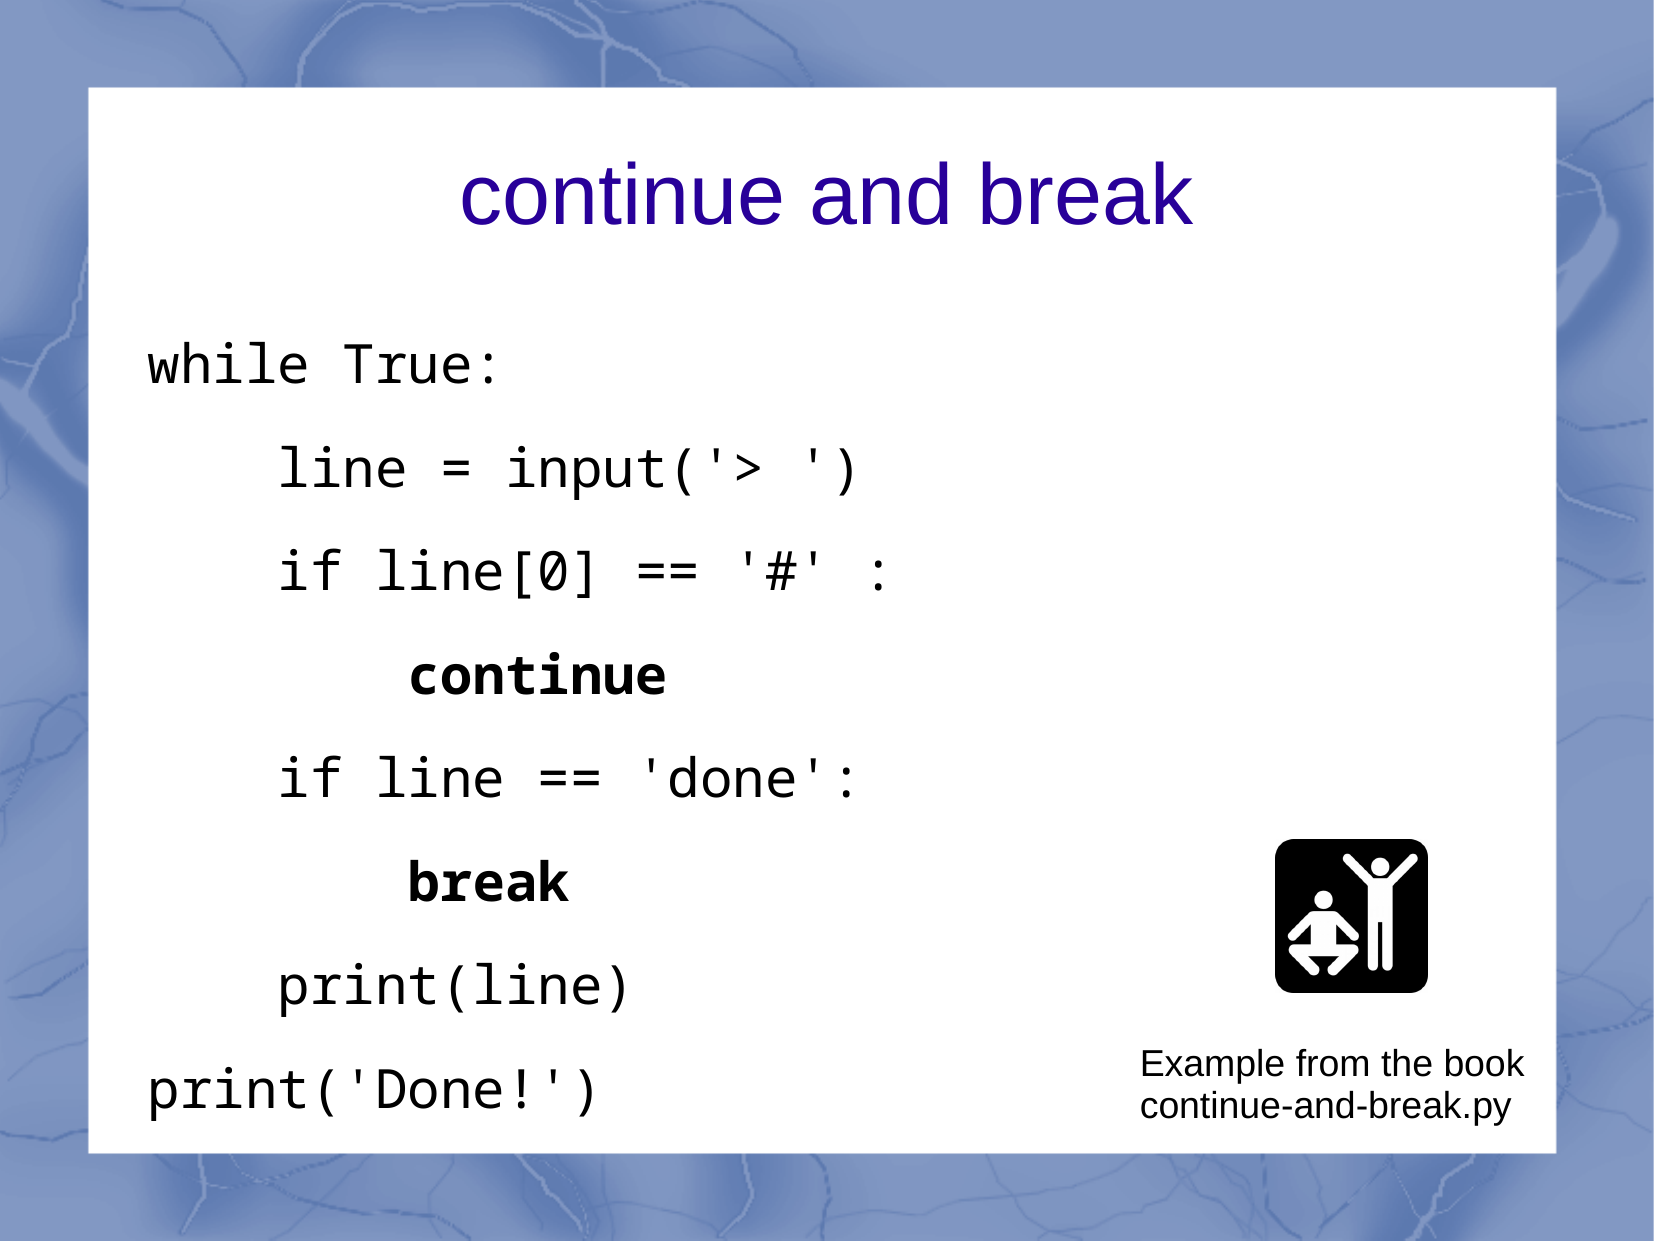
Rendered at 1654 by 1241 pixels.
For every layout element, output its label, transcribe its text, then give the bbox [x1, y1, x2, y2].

list while True: line = input('> ') if line[0] == '#' : continue if line == 'done': break print(line) print('Done!') [147, 325, 1506, 1147]
title continue and break [118, 90, 1536, 298]
picture [0, 0, 1654, 1241]
text_box Example from the book continue-and-break.py [1125, 1035, 1540, 1134]
